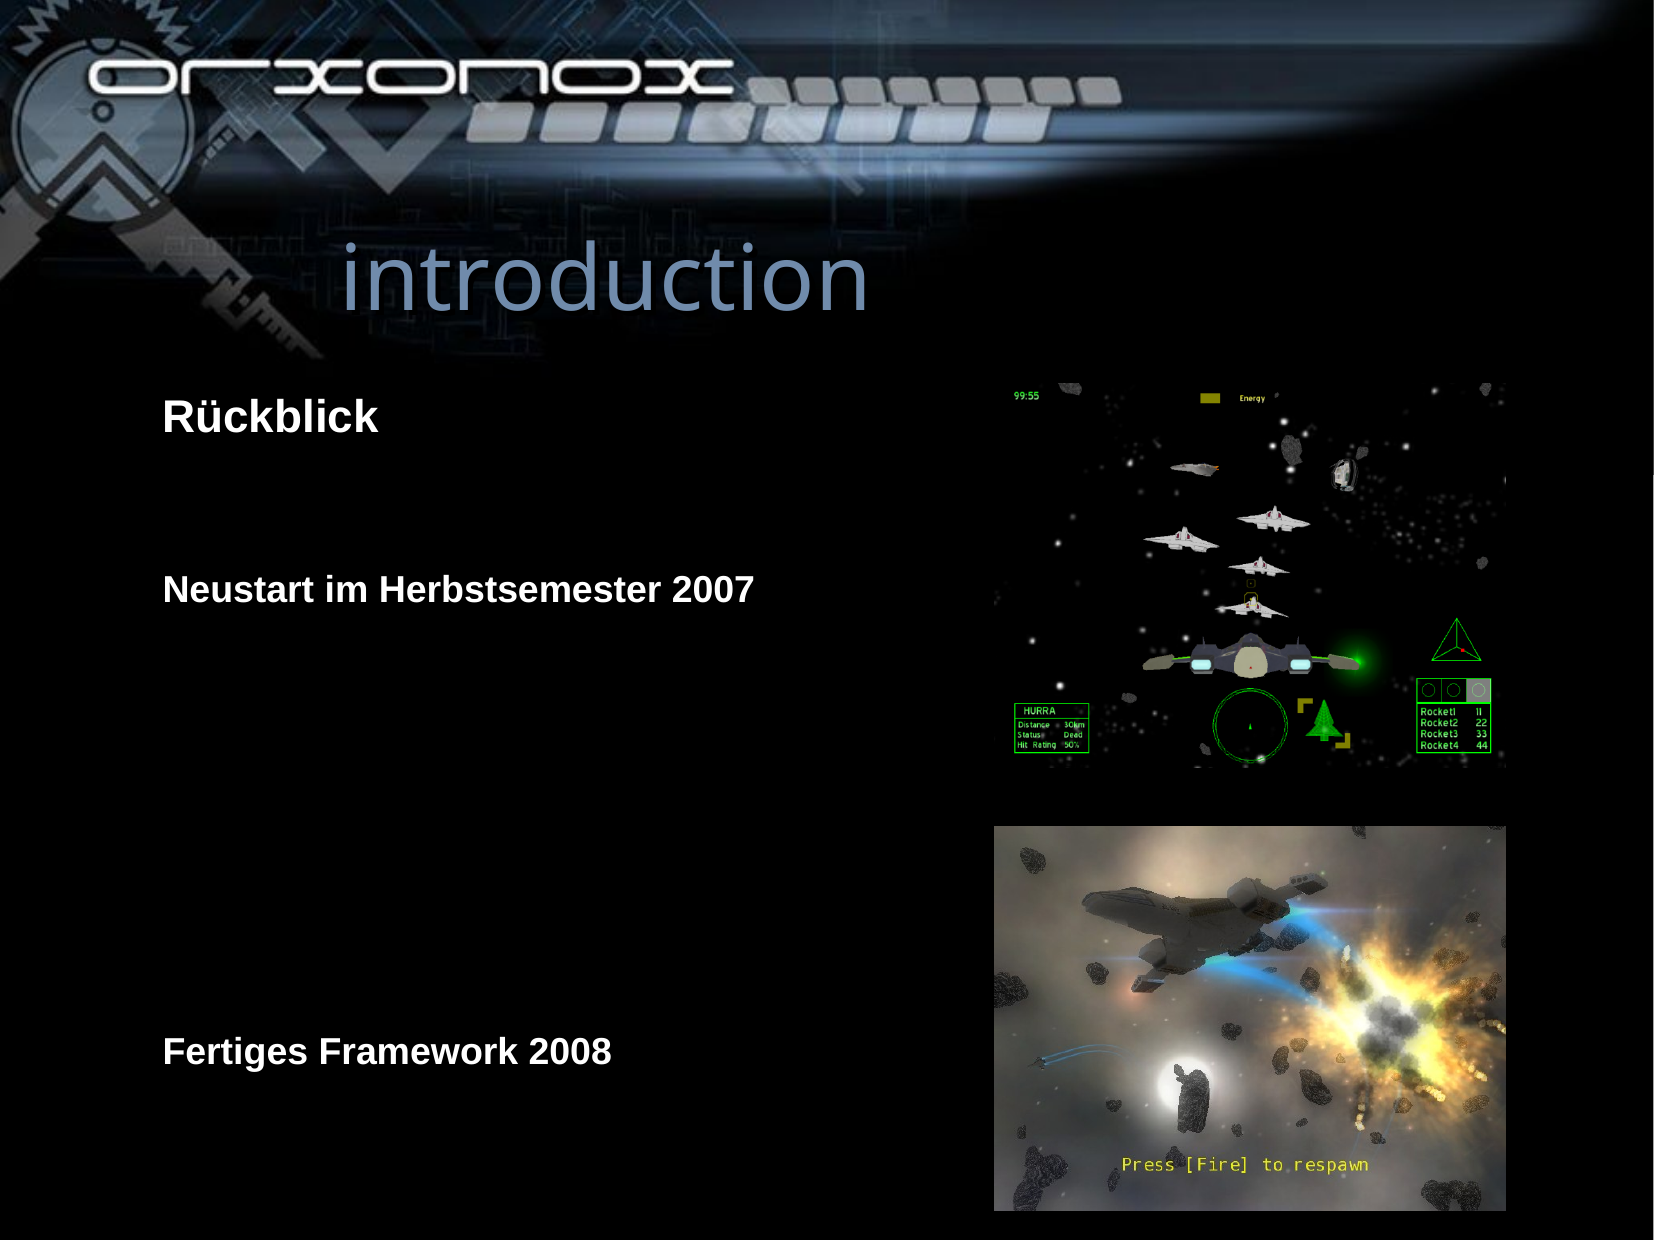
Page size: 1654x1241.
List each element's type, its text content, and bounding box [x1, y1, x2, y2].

text_box introduction [324, 205, 1536, 257]
picture [994, 826, 1506, 1211]
text_box Rückblick Neustart im Herbstsemester 2007 Fertiges Framework 2008 [147, 383, 1329, 1080]
picture [0, 0, 1654, 768]
